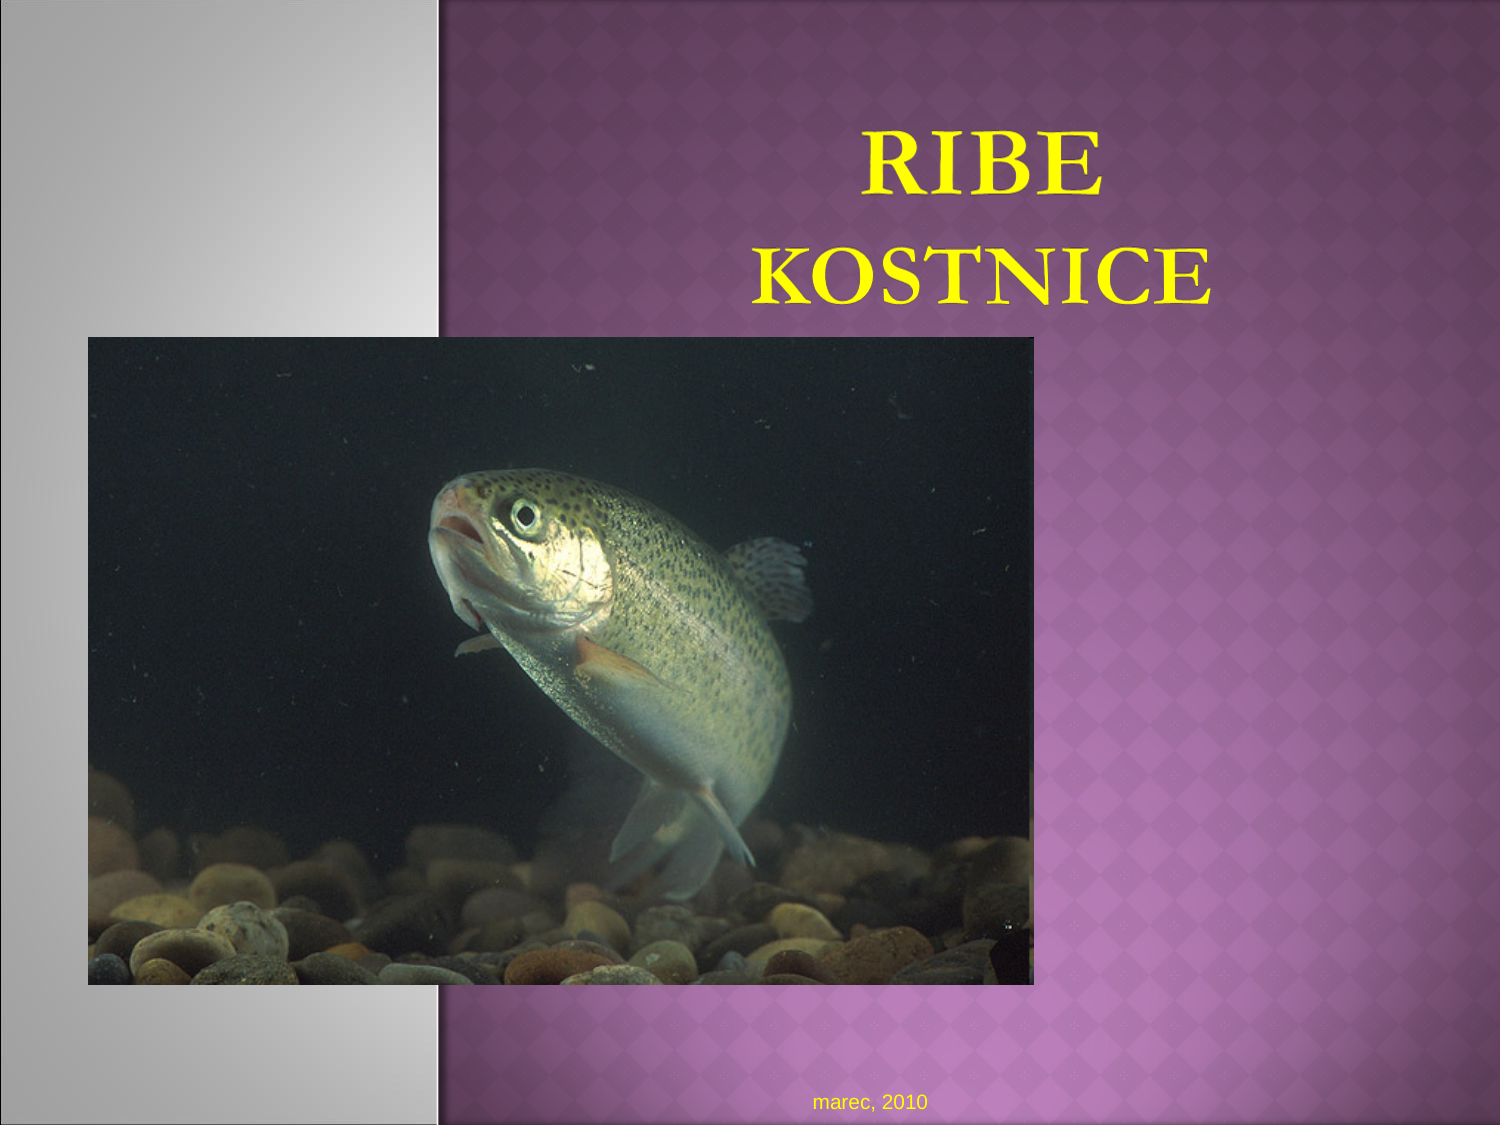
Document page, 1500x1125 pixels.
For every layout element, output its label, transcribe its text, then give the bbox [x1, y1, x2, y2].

text_box marec, 2010 [462, 1075, 943, 1114]
picture [0, 0, 1500, 1125]
